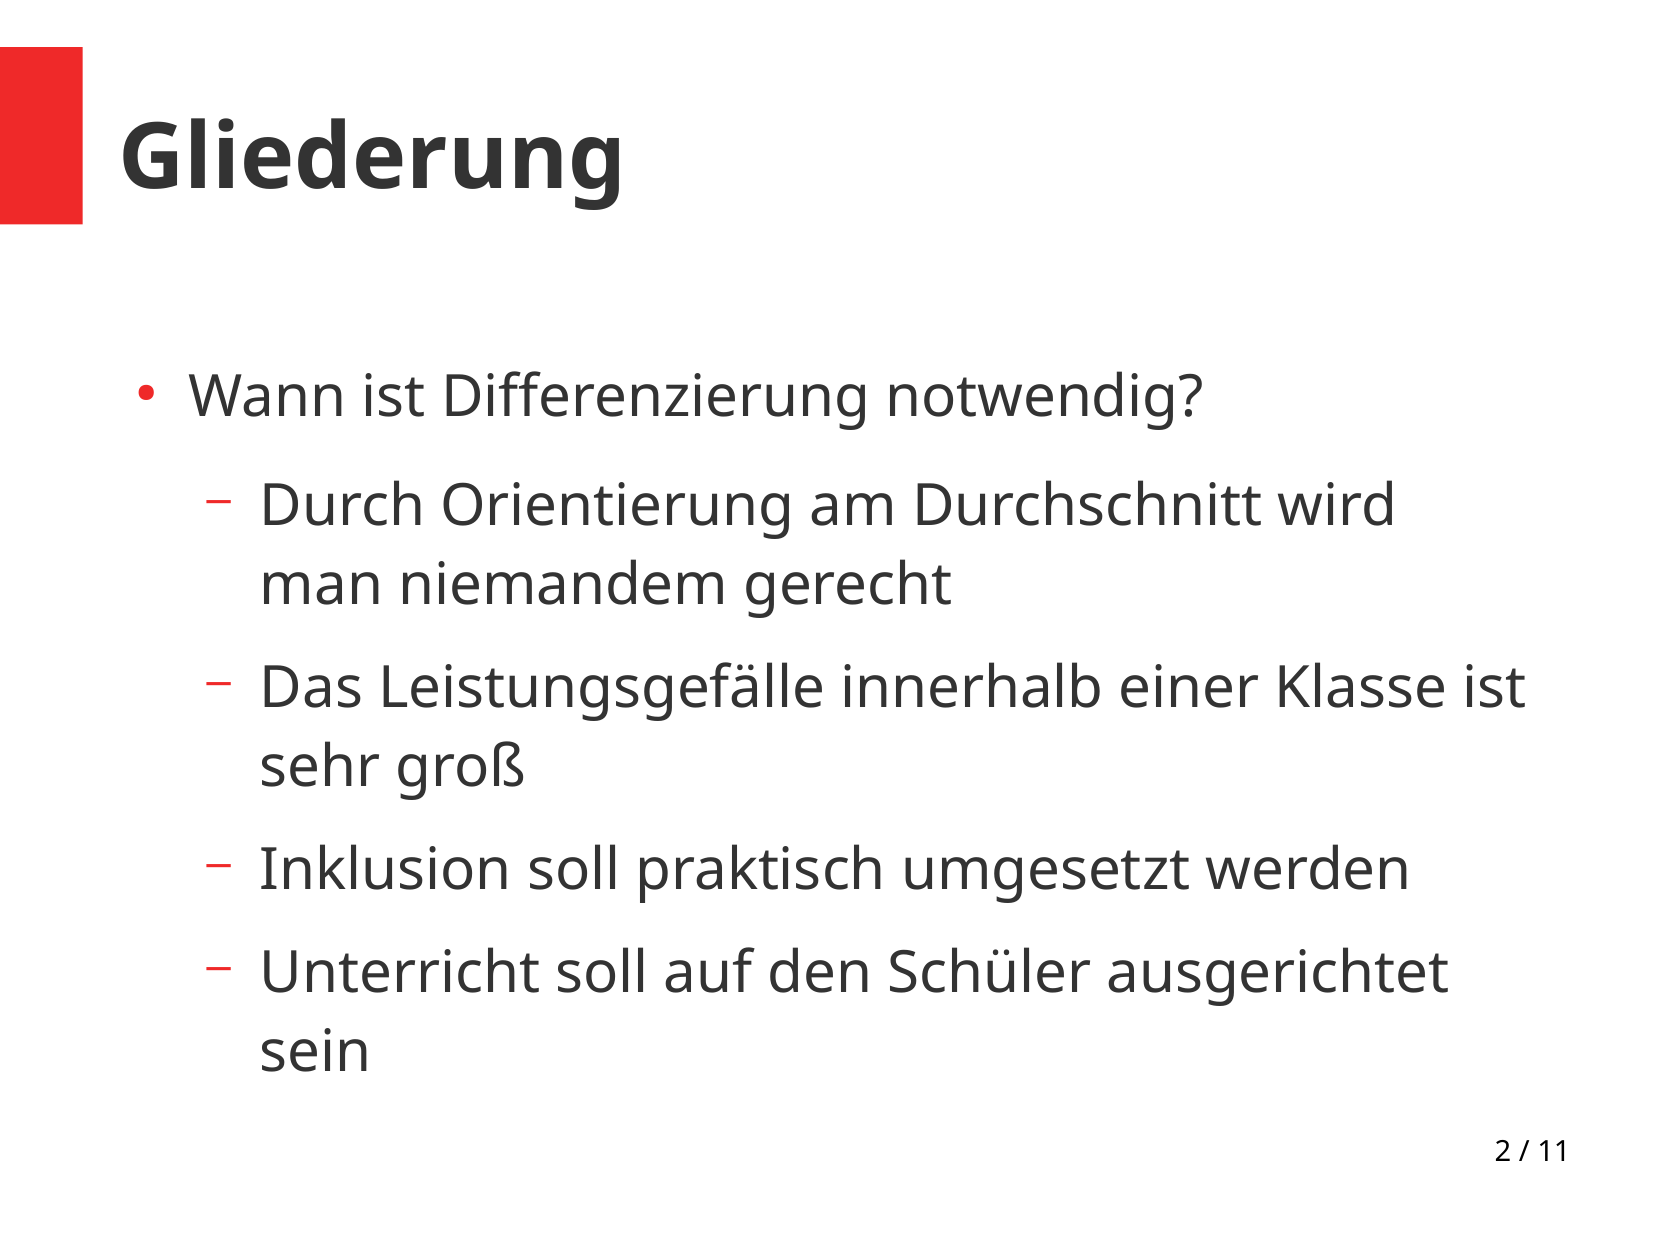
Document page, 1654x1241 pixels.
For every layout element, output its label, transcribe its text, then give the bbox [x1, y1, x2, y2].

title Gliederung [118, 49, 1571, 257]
list Wann ist Differenzierung notwendig? Durch Orientierung am Durchschnitt wird man niemandem gerecht Das Leistungsgefälle innerhalb einer Klasse ist sehr groß Inklusion soll praktisch umgesetzt werden Unterricht soll auf den Schüler ausgerichtet sein [118, 354, 1536, 1074]
